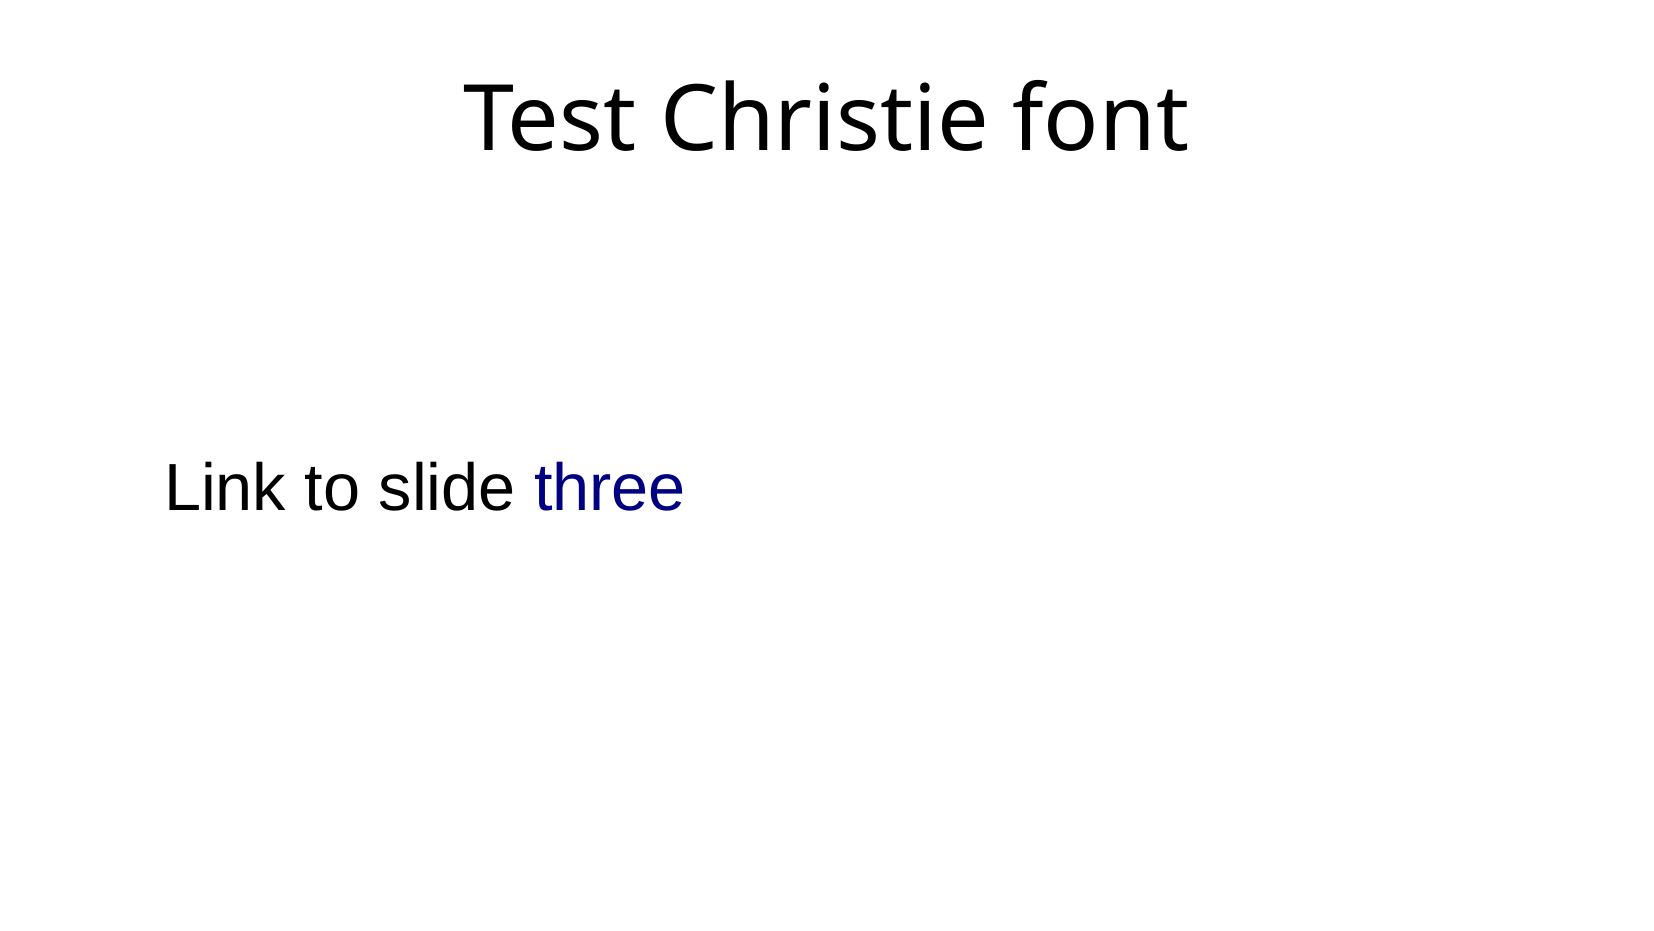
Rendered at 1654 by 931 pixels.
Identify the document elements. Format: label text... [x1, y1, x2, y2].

title Test Christie font [82, 37, 1571, 193]
subtitle Link to slide three [82, 217, 768, 758]
